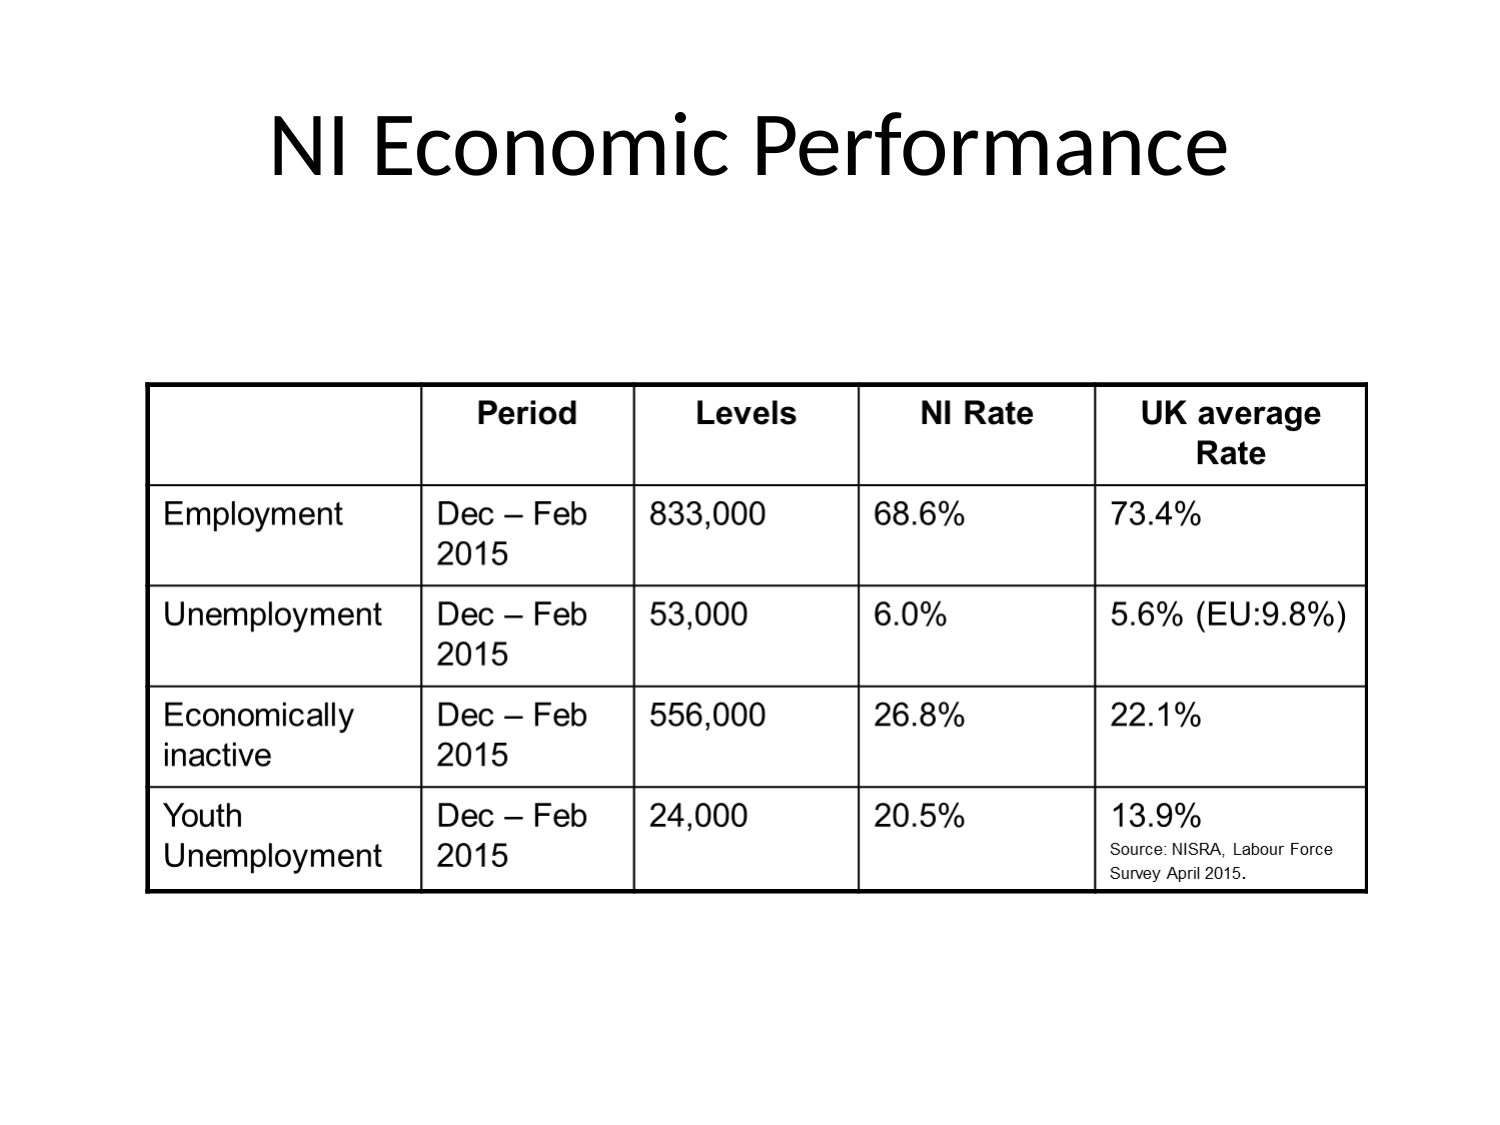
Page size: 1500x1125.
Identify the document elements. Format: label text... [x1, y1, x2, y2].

picture [142, 382, 1368, 896]
title NI Economic Performance [75, 45, 1426, 233]
